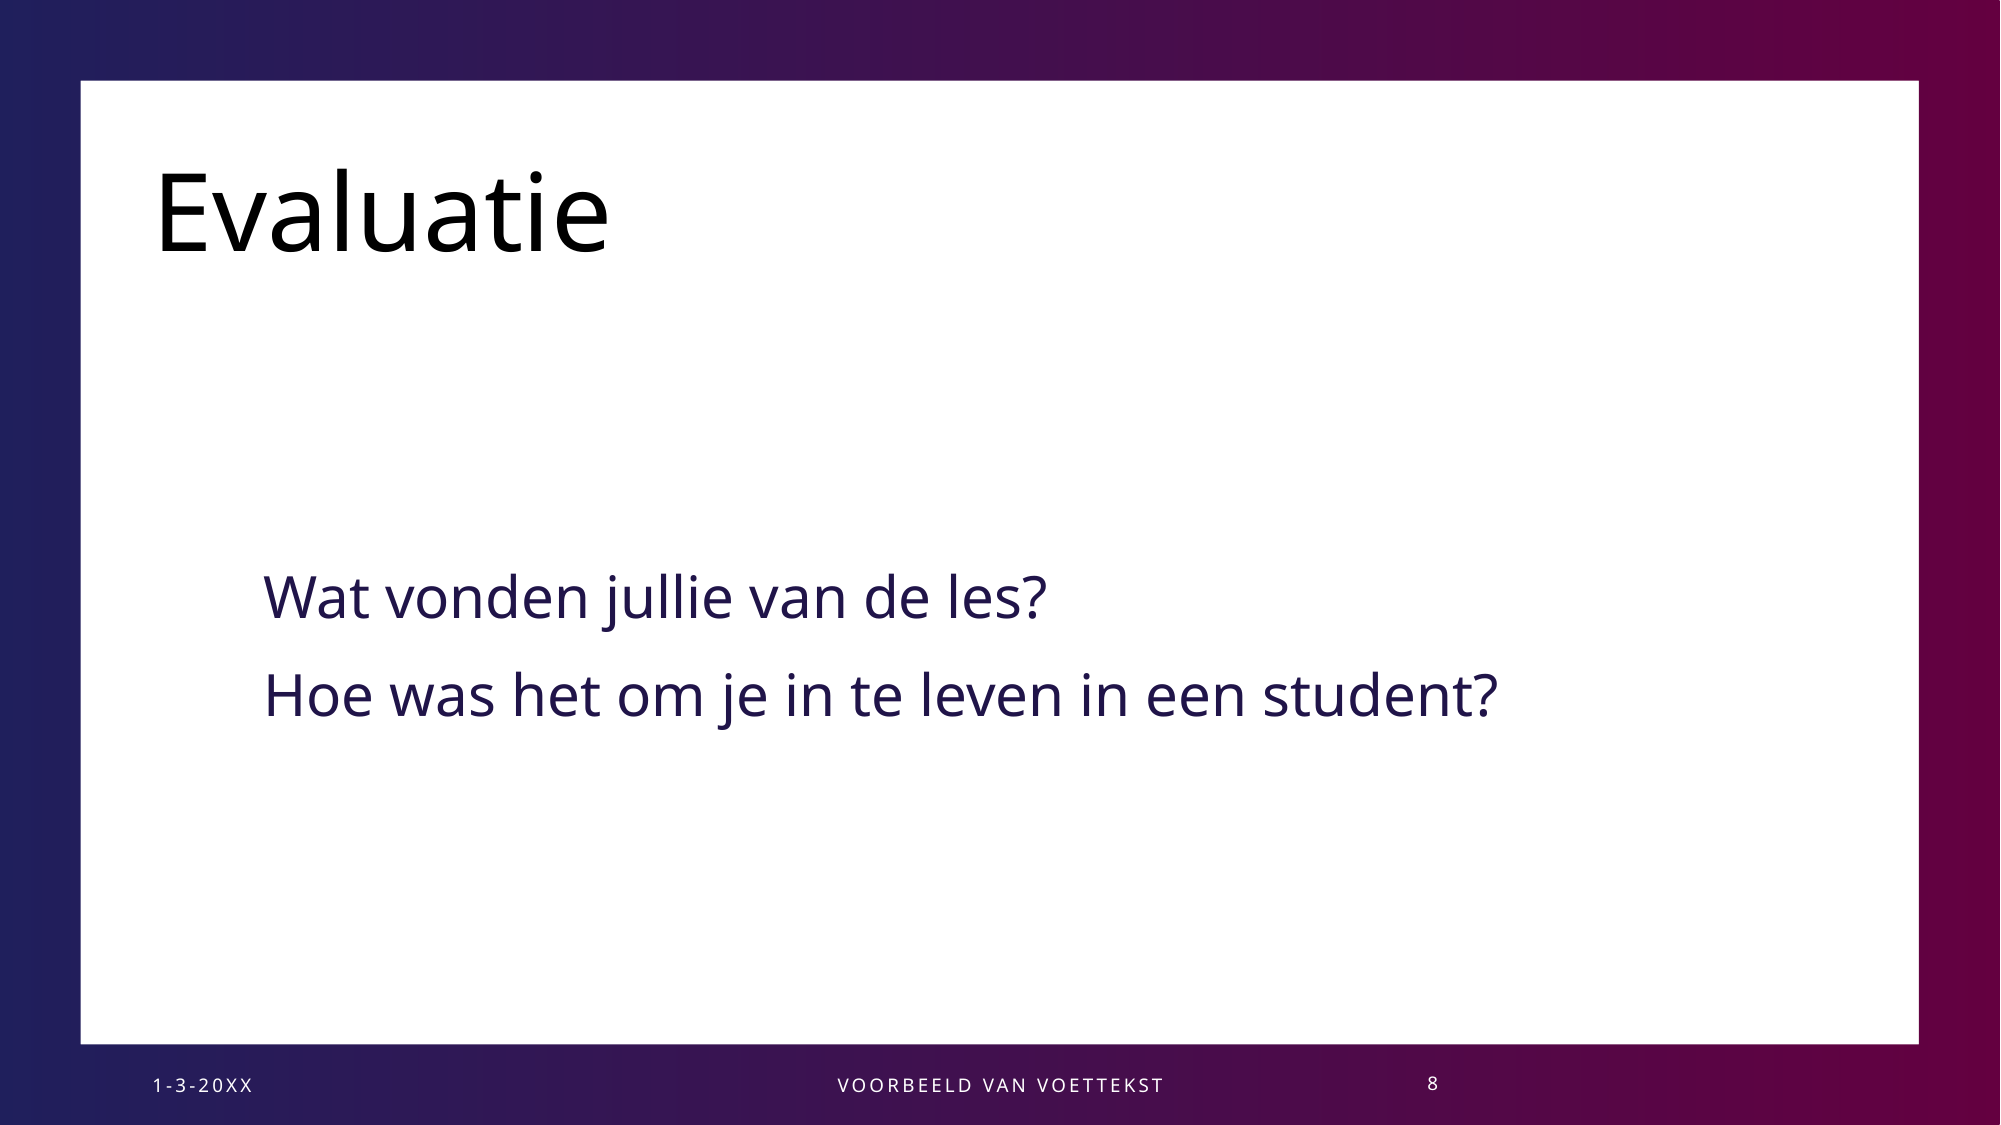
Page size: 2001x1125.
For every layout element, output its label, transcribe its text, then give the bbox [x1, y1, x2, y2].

text_box 1-3-20XX [137, 1054, 588, 1115]
list Wat vonden jullie van de les? Hoe was het om je in te leven in een student? [248, 545, 1627, 1010]
text_box VOORBEELD VAN VOETTEKST [662, 1054, 1338, 1115]
title Evaluatie [137, 149, 1121, 614]
text_box [1412, 1054, 1863, 1115]
